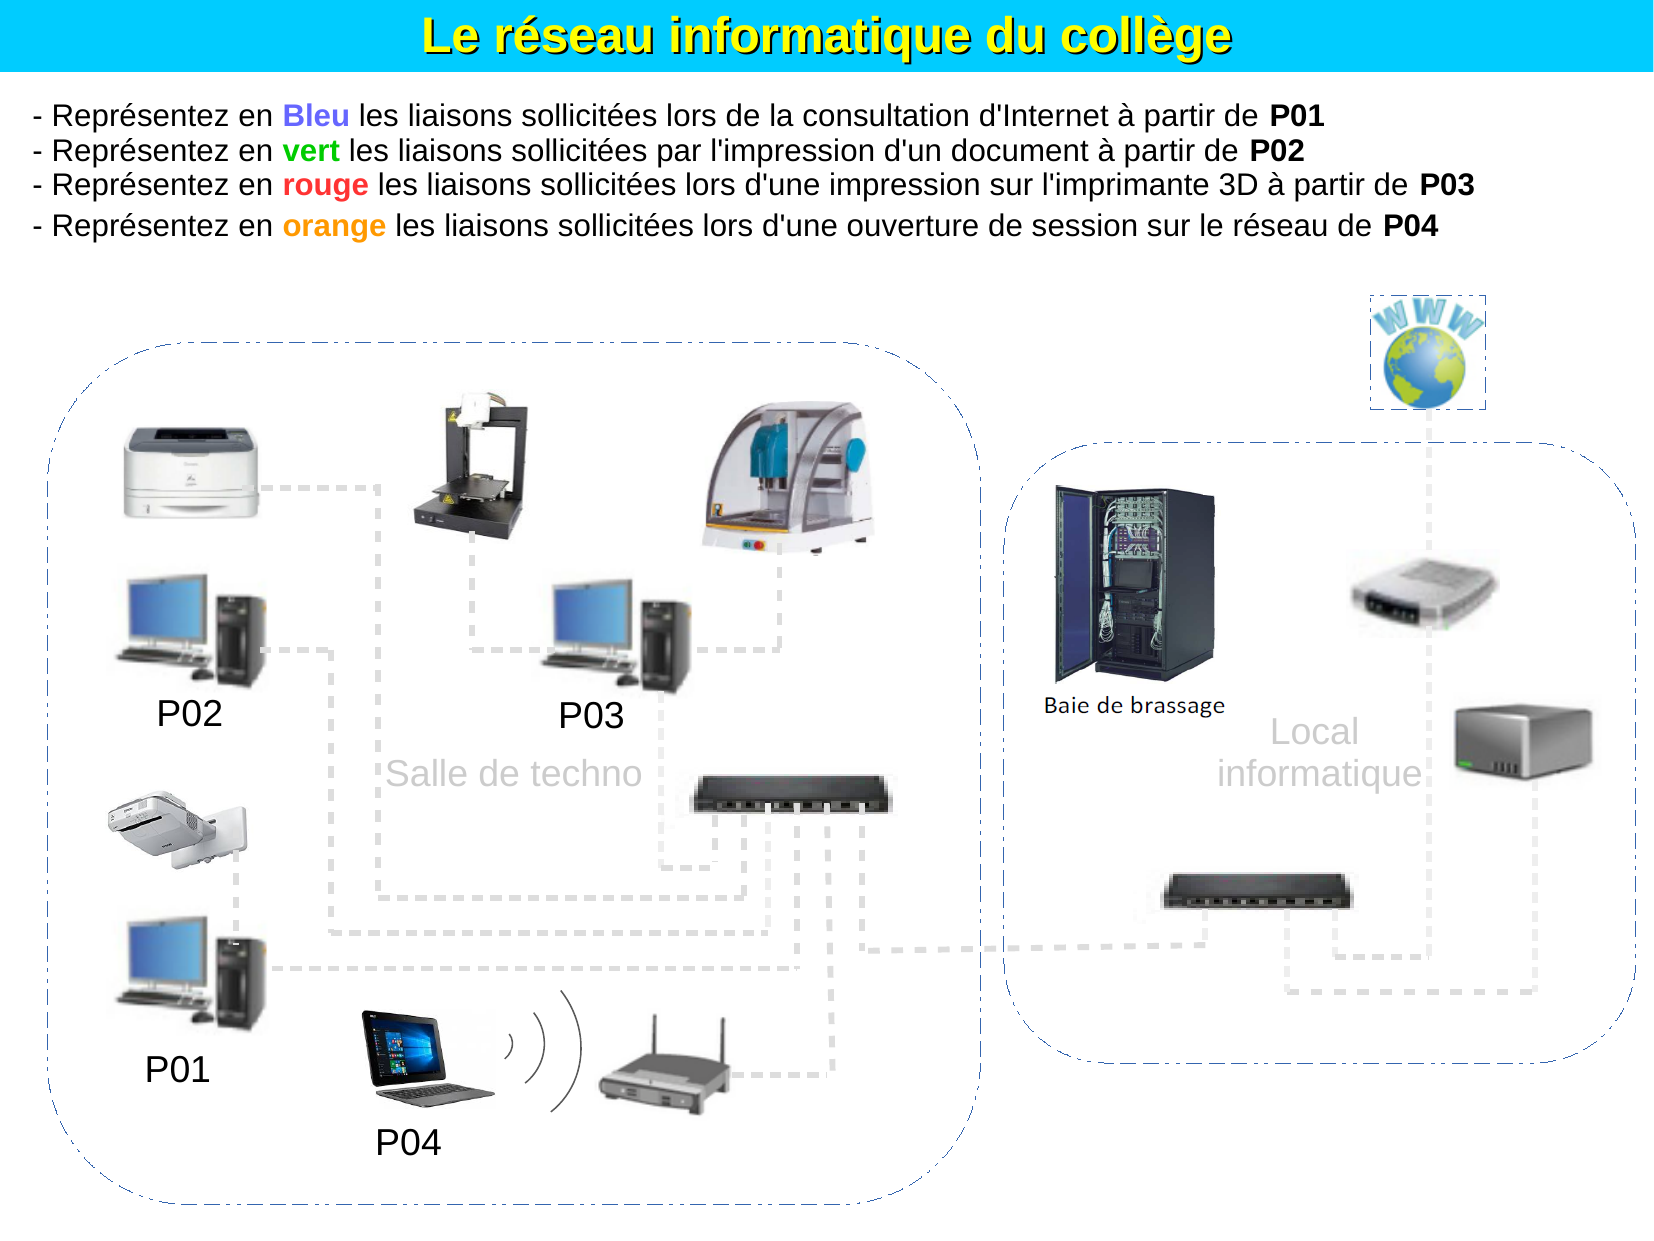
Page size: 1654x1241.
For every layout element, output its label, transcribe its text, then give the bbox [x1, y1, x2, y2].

text_box P03 [543, 687, 674, 745]
picture [1440, 692, 1607, 792]
text_box - Représentez en Bleu les liaisons sollicitées lors de la consultation d'Internet à partir de P01 - Représentez en vert les liaisons sollicitées par l'impression d'un document à partir de P02 - Représentez en rouge les liaisons sollicitées lors d'une impression sur l'imprimante 3D à partir de P03 - Représentez en orange les liaisons sollicitées lors d'une ouverture de session sur le réseau de P04 [17, 90, 1503, 257]
text_box P04 [360, 1113, 491, 1171]
picture [1039, 484, 1229, 725]
picture [106, 555, 284, 703]
picture [407, 389, 538, 544]
text_box Local informatique [1003, 442, 1636, 1064]
picture [360, 998, 497, 1111]
picture [1346, 549, 1501, 638]
picture [696, 401, 875, 556]
picture [1133, 855, 1382, 934]
picture [531, 560, 709, 709]
picture [1370, 295, 1486, 410]
picture [106, 897, 284, 1046]
text_box Salle de techno [47, 342, 981, 1205]
text_box Le réseau informatique du collège [0, 0, 1654, 72]
picture [661, 755, 922, 840]
text_box P02 [141, 685, 272, 742]
text_box P01 [129, 1041, 260, 1099]
picture [590, 1003, 745, 1123]
picture [106, 425, 272, 520]
